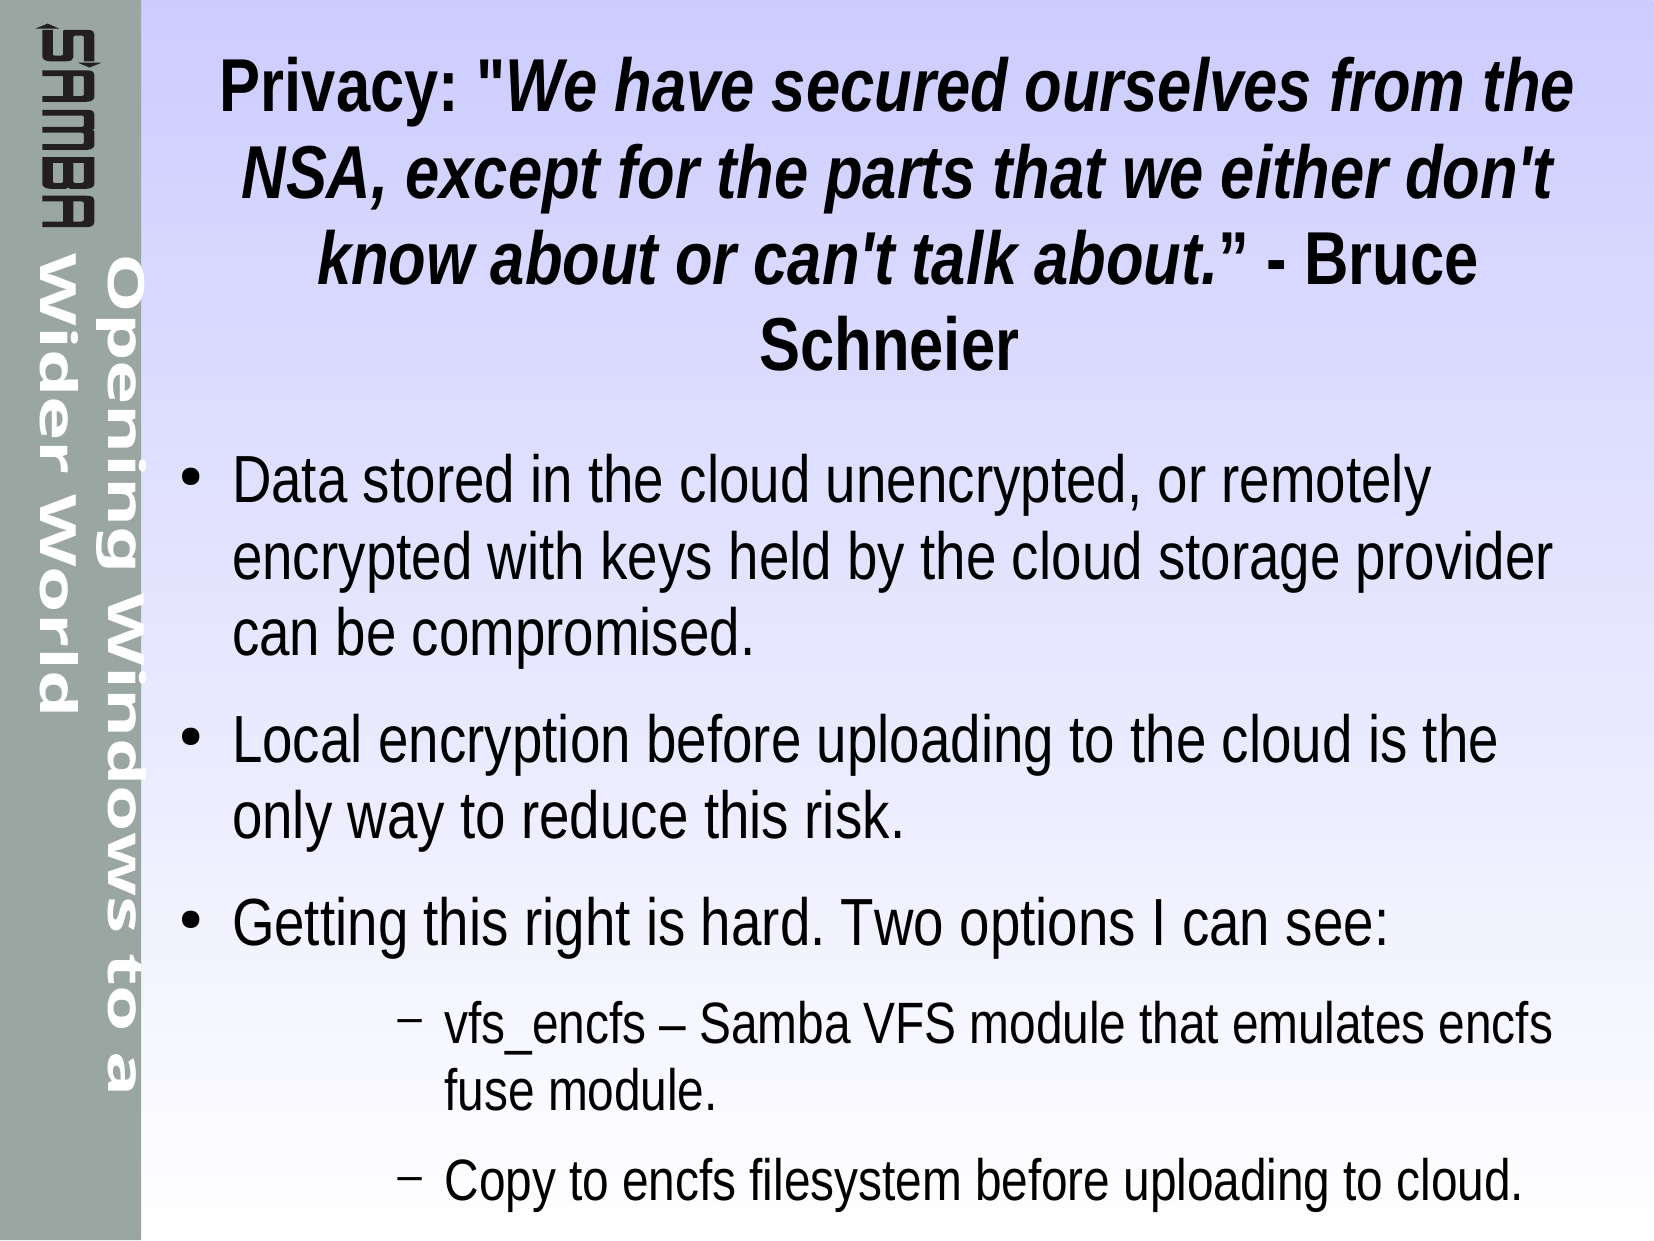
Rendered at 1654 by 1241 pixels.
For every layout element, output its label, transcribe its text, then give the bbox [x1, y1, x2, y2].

list Data stored in the cloud unencrypted, or remotely encrypted with keys held by the cloud storage provider can be compromised. Local encryption before uploading to the cloud is the only way to reduce this risk. Getting this right is hard. Two options I can see: vfs_encfs – Samba VFS module that emulates encfs fuse module. Copy to encfs filesystem before uploading to cloud. [161, 439, 1574, 1214]
title Privacy: "We have secured ourselves from the NSA, except for the parts that we either don't know about or can't talk about.” - Bruce Schneier [191, 41, 1604, 387]
